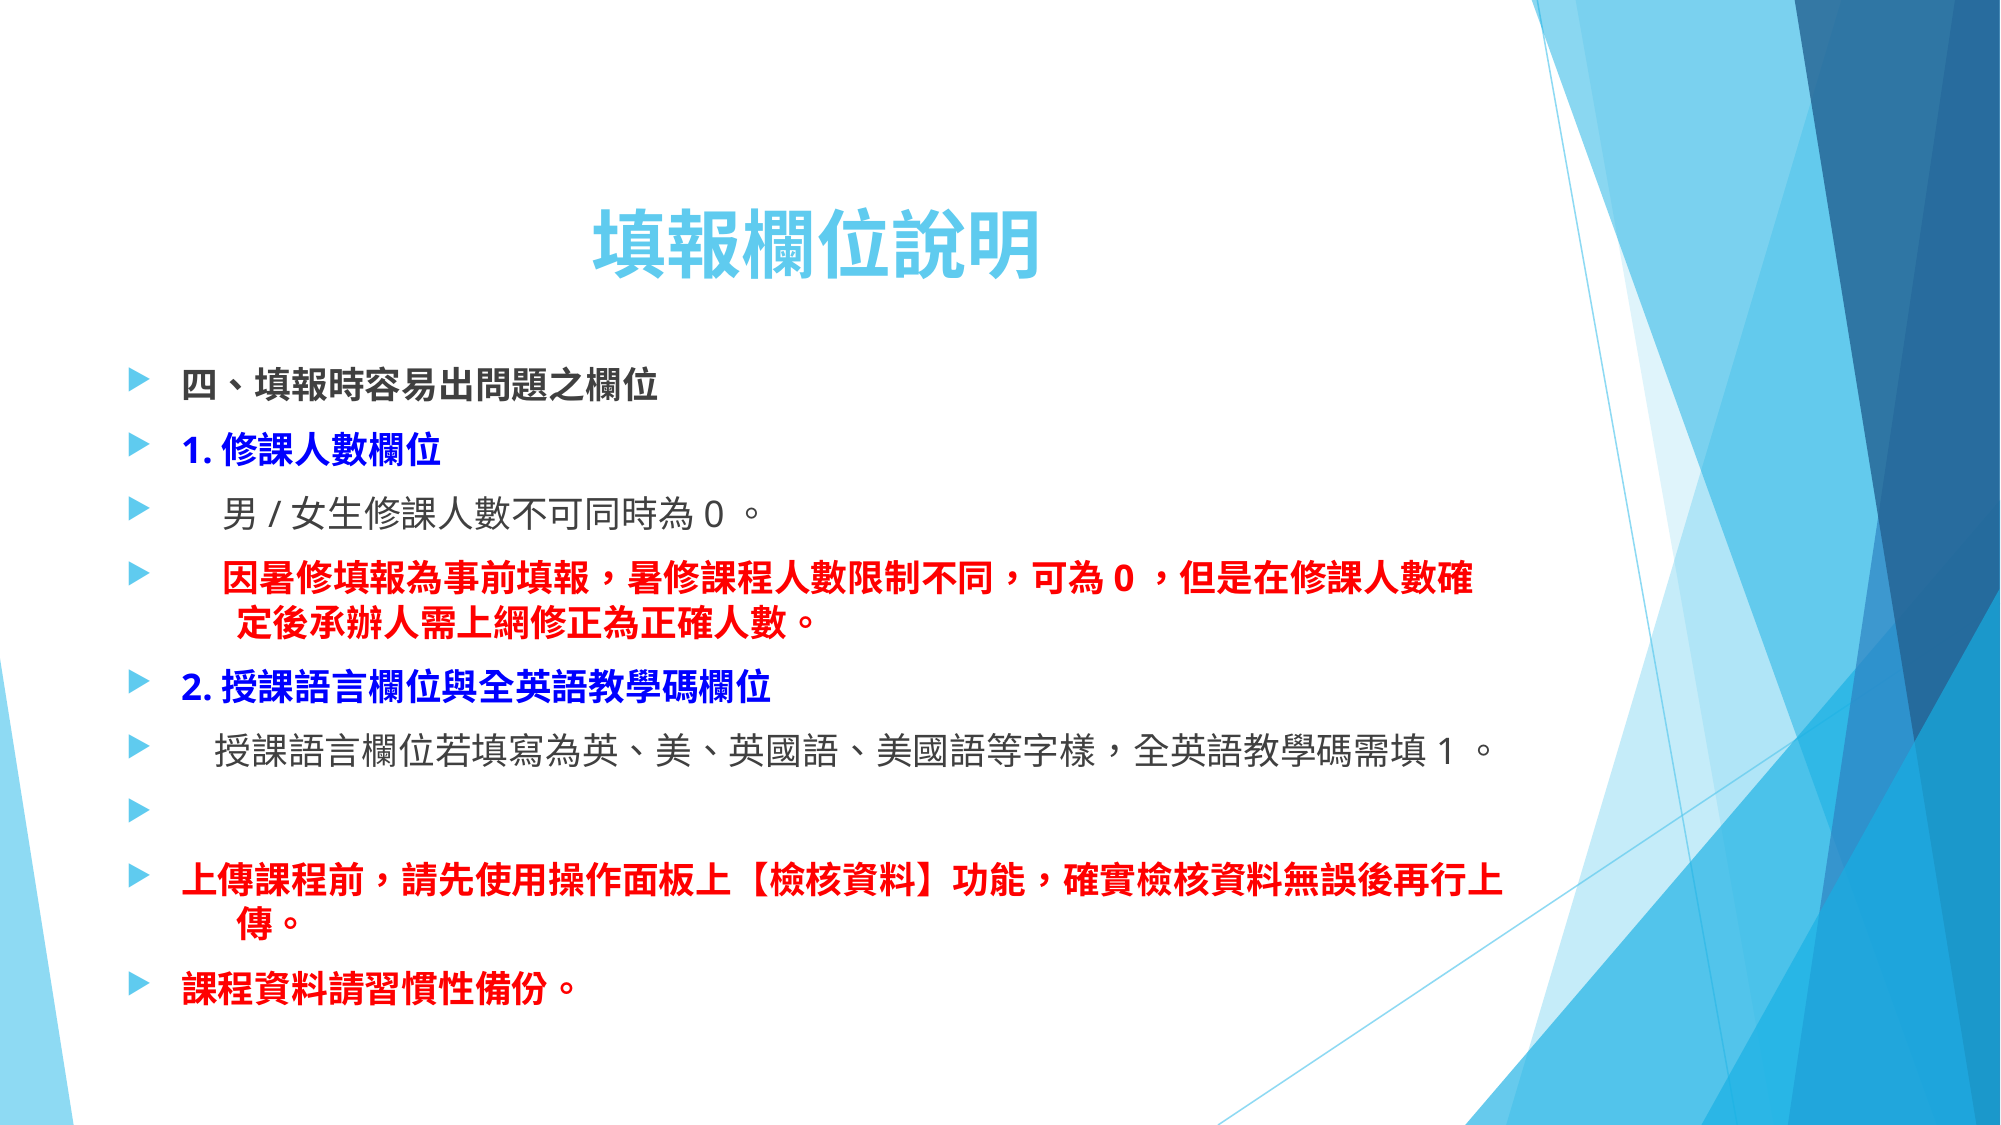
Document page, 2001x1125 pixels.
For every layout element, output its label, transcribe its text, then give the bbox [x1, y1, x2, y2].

list 四、填報時容易出問題之欄位 1.修課人數欄位 男/女生修課人數不可同時為0。 因暑修填報為事前填報，暑修課程人數限制不同，可為0，但是在修課人數確定後承辦人需上網修正為正確人數。 2.授課語言欄位與全英語教學碼欄位 授課語言欄位若填寫為英、美、英國語、美國語等字樣，全英語教學碼需填1。 上傳課程前，請先使用操作面板上【檢核資料】功能，確實檢核資料無誤後再行上傳。 課程資料請習慣性備份。 [111, 354, 1522, 1063]
title 填報欄位說明 [111, 99, 1522, 317]
